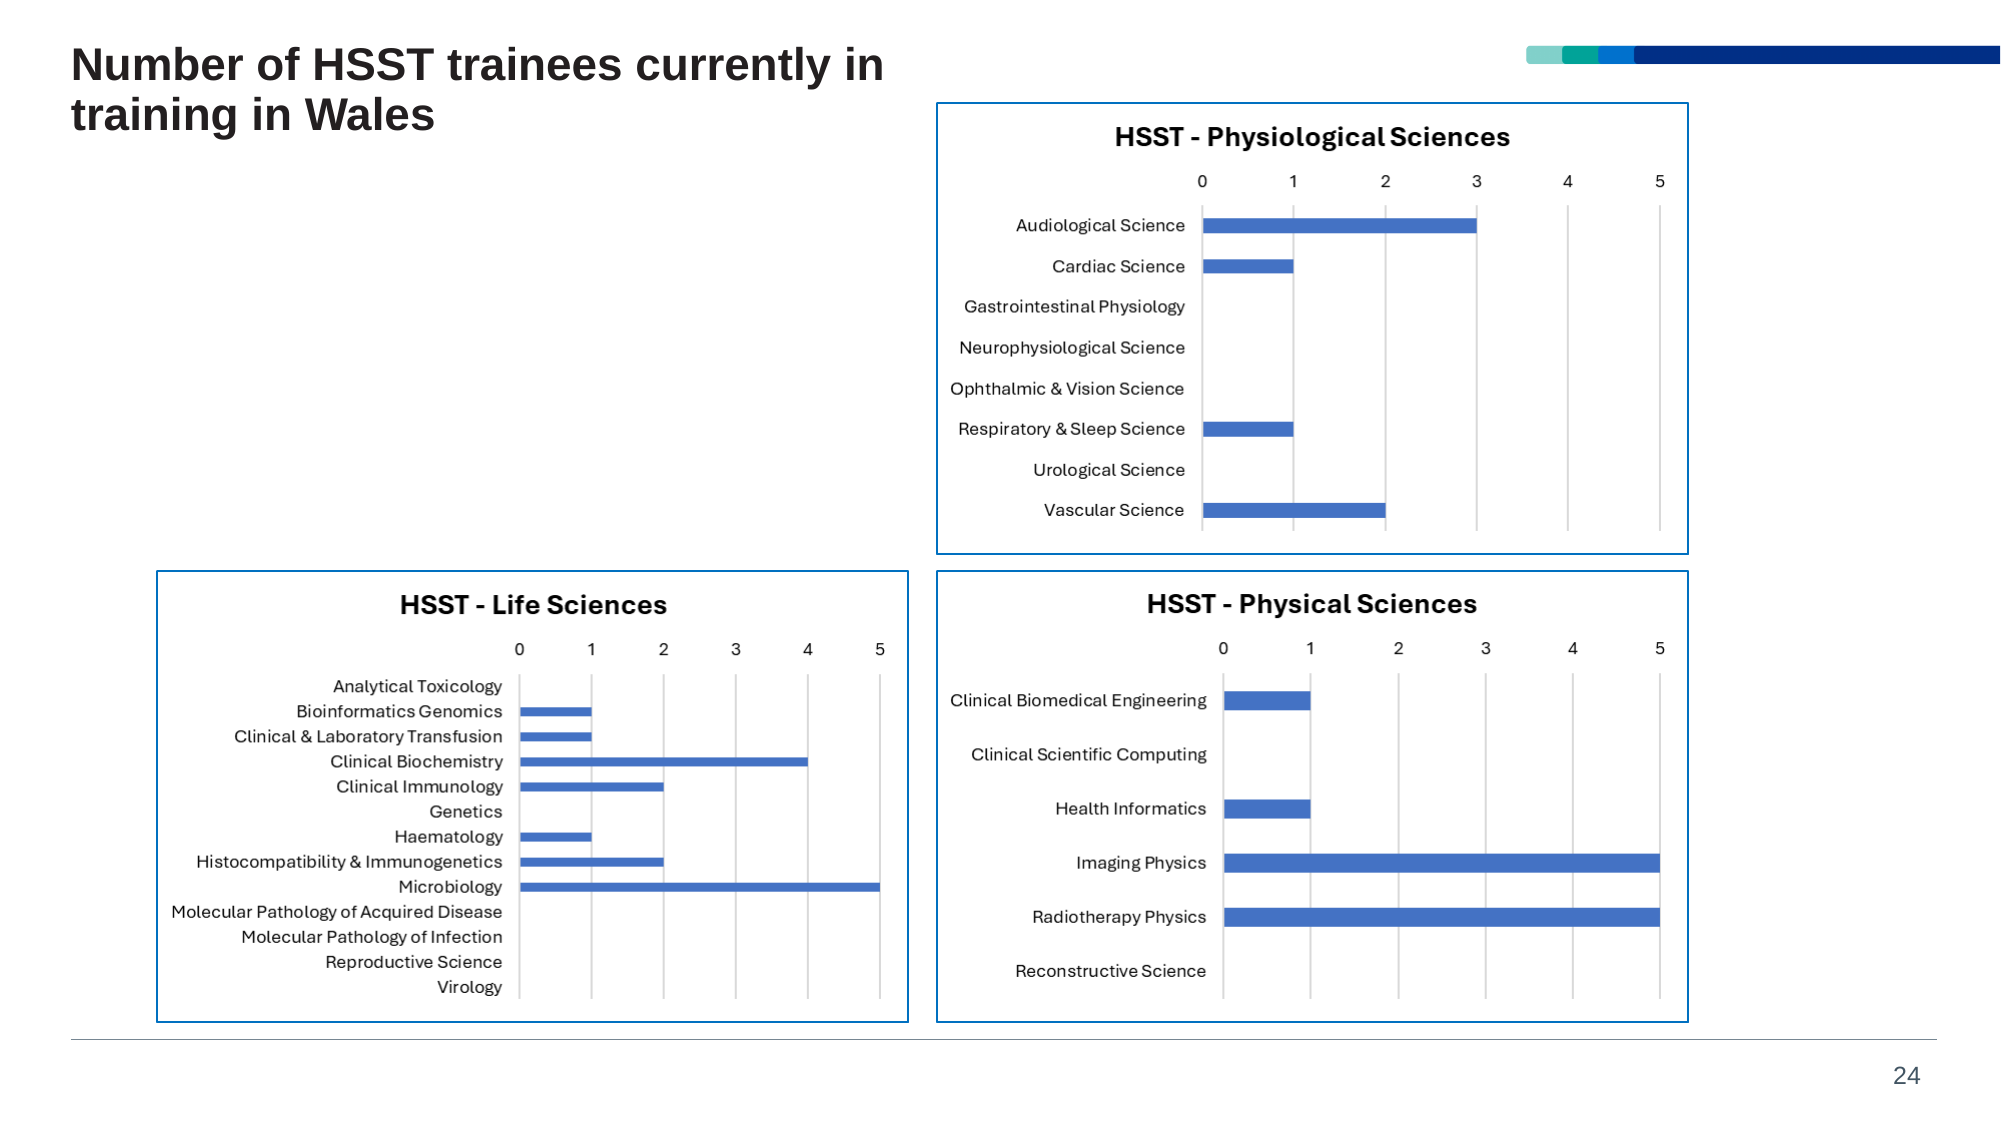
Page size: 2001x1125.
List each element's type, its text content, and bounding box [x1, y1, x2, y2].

picture [156, 570, 909, 1023]
picture [936, 102, 1689, 555]
title Number of HSST trainees currently in training in Wales [70, 32, 1513, 149]
picture [936, 570, 1689, 1023]
